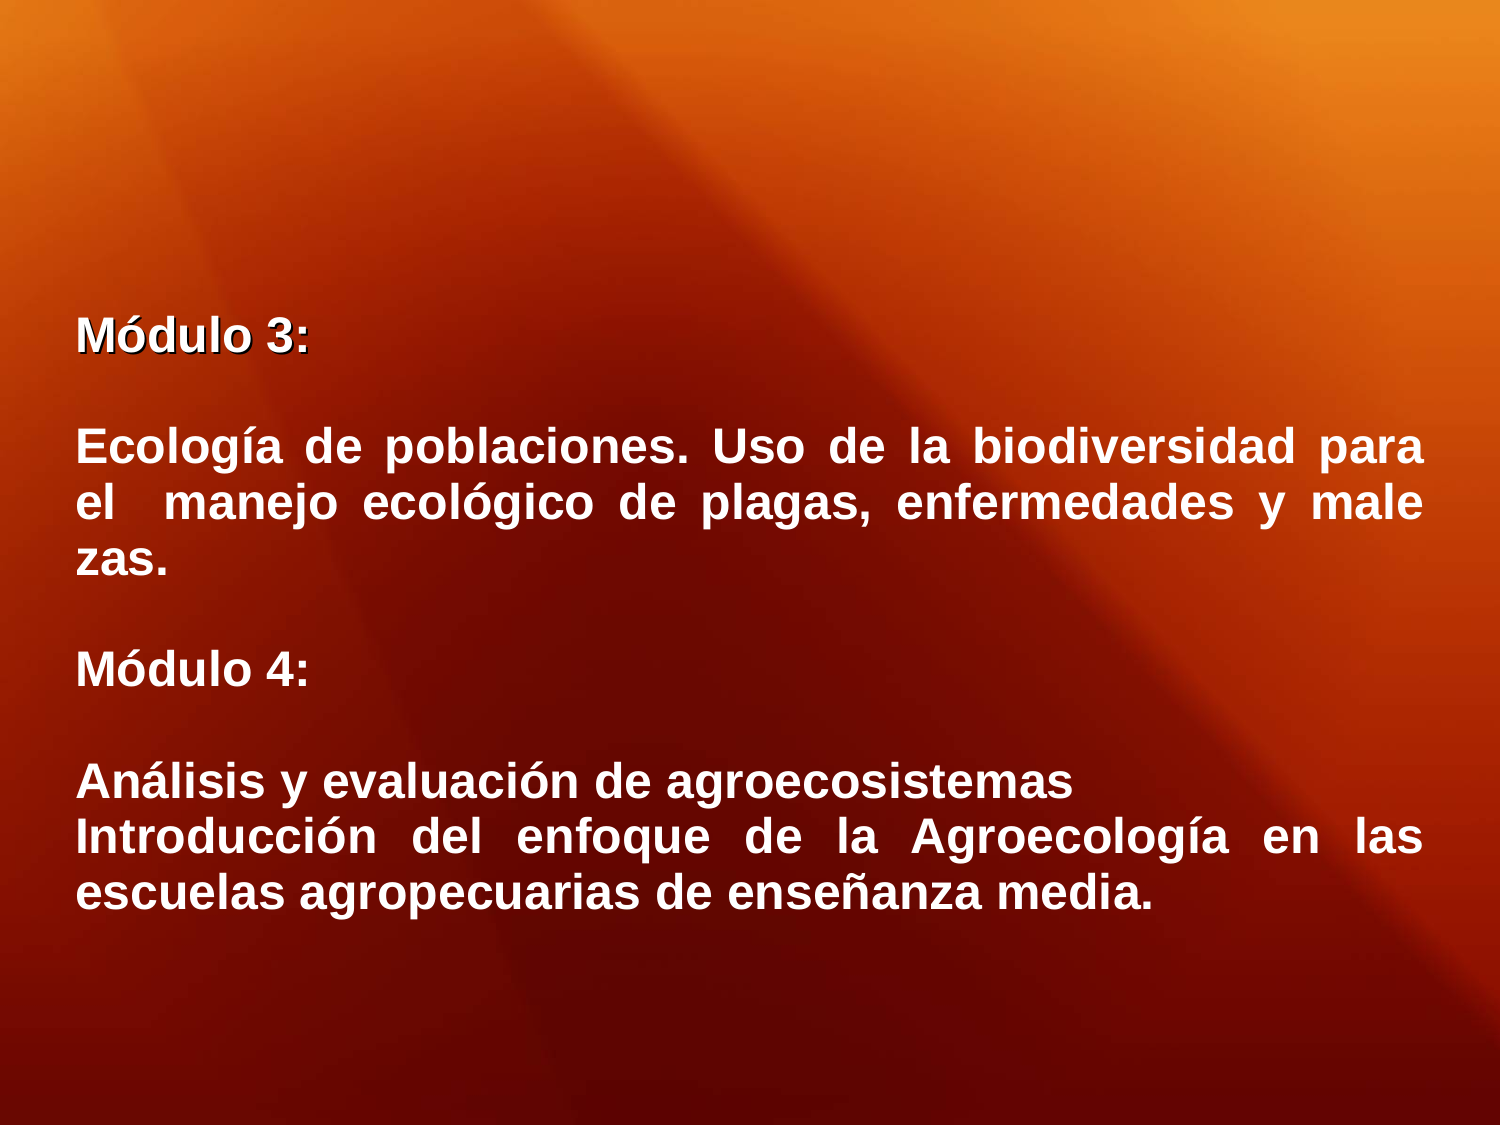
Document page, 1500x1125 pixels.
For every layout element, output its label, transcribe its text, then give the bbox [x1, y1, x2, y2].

subtitle Módulo 3: Ecología de poblaciones. Uso de la biodiversidad para el manejo ecológico de plagas, enfermedades y male­zas. Módulo 4: Análisis y evaluación de agroecosistemas Introducción del enfoque de la Agroecología en las escuelas agropecuarias de enseñanza media. [75, 263, 1425, 1006]
picture [0, 0, 1500, 1125]
